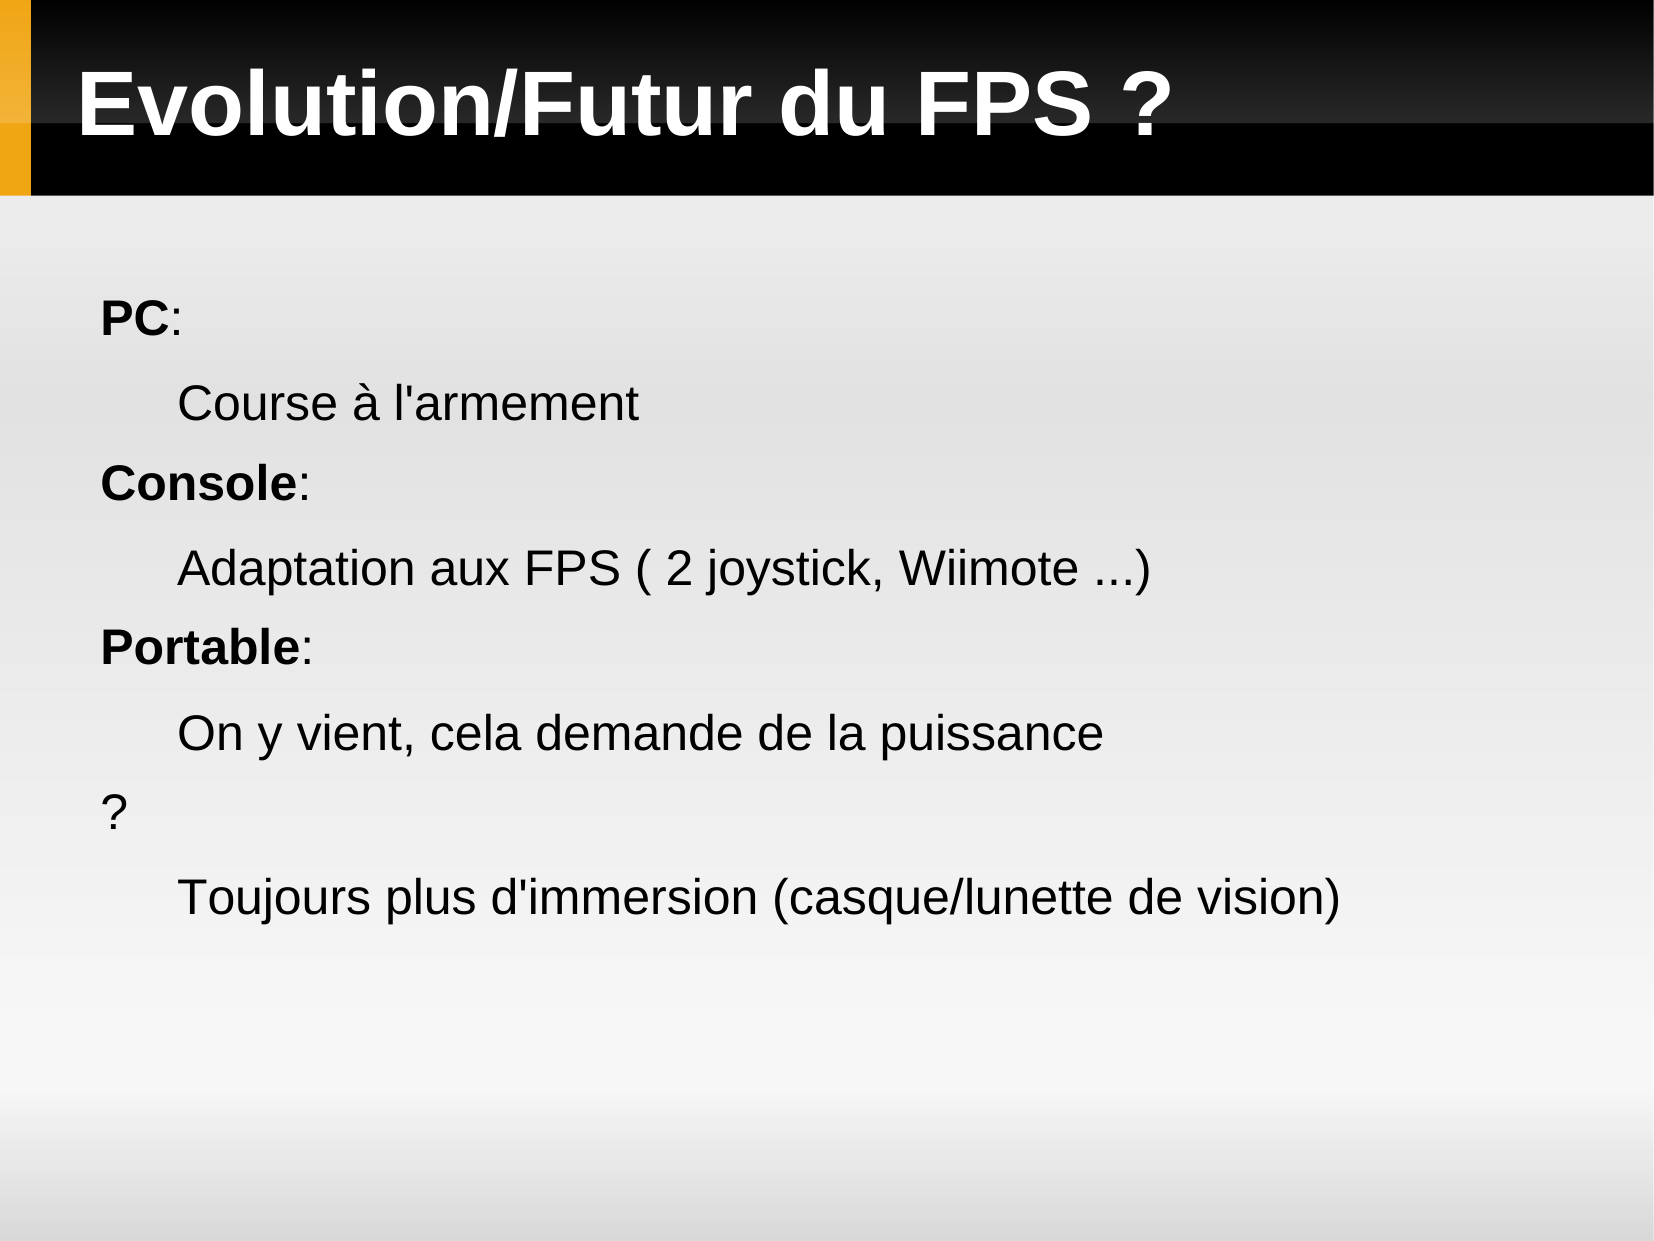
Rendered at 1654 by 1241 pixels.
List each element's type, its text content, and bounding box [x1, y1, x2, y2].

picture [0, 0, 1654, 1241]
title Evolution/Futur du FPS ? [76, 7, 1565, 200]
list PC: Course à l'armement Console: Adaptation aux FPS ( 2 joystick, Wiimote ...) Portable: On y vient, cela demande de la puissance ? Toujours plus d'immersion (casque/lunette de vision) [82, 290, 1571, 1094]
